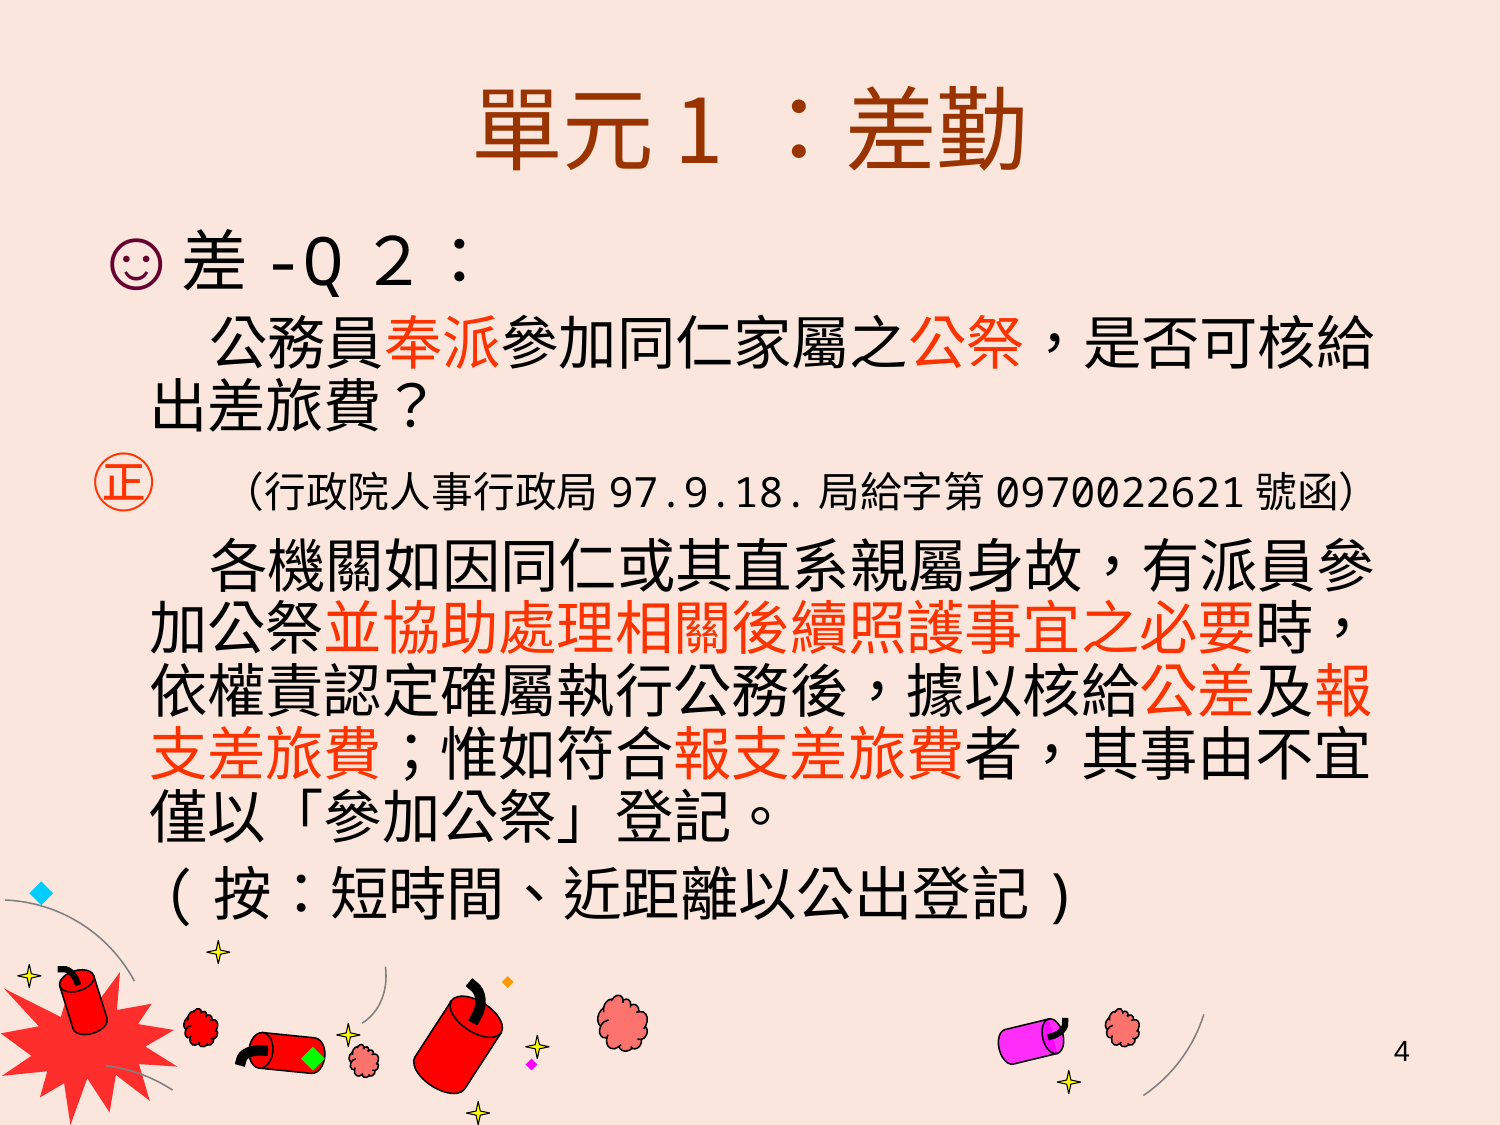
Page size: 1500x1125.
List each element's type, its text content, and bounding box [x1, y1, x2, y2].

list 差-Q２： 公務員奉派參加同仁家屬之公祭，是否可核給出差旅費？ （行政院人事行政局97.9.18.局給字第0970022621號函） 各機關如因同仁或其直系親屬身故，有派員參加公祭並協助處理相關後續照護事宜之必要時，依權責認定確屬執行公務後，據以核給公差及報支差旅費；惟如符合報支差旅費者，其事由不宜僅以「參加公祭」登記。 (按：短時間、近距離以公出登記) [75, 220, 1426, 977]
text_box <number> [1074, 1024, 1426, 1103]
title 單元1：差勤 [75, 45, 1426, 209]
